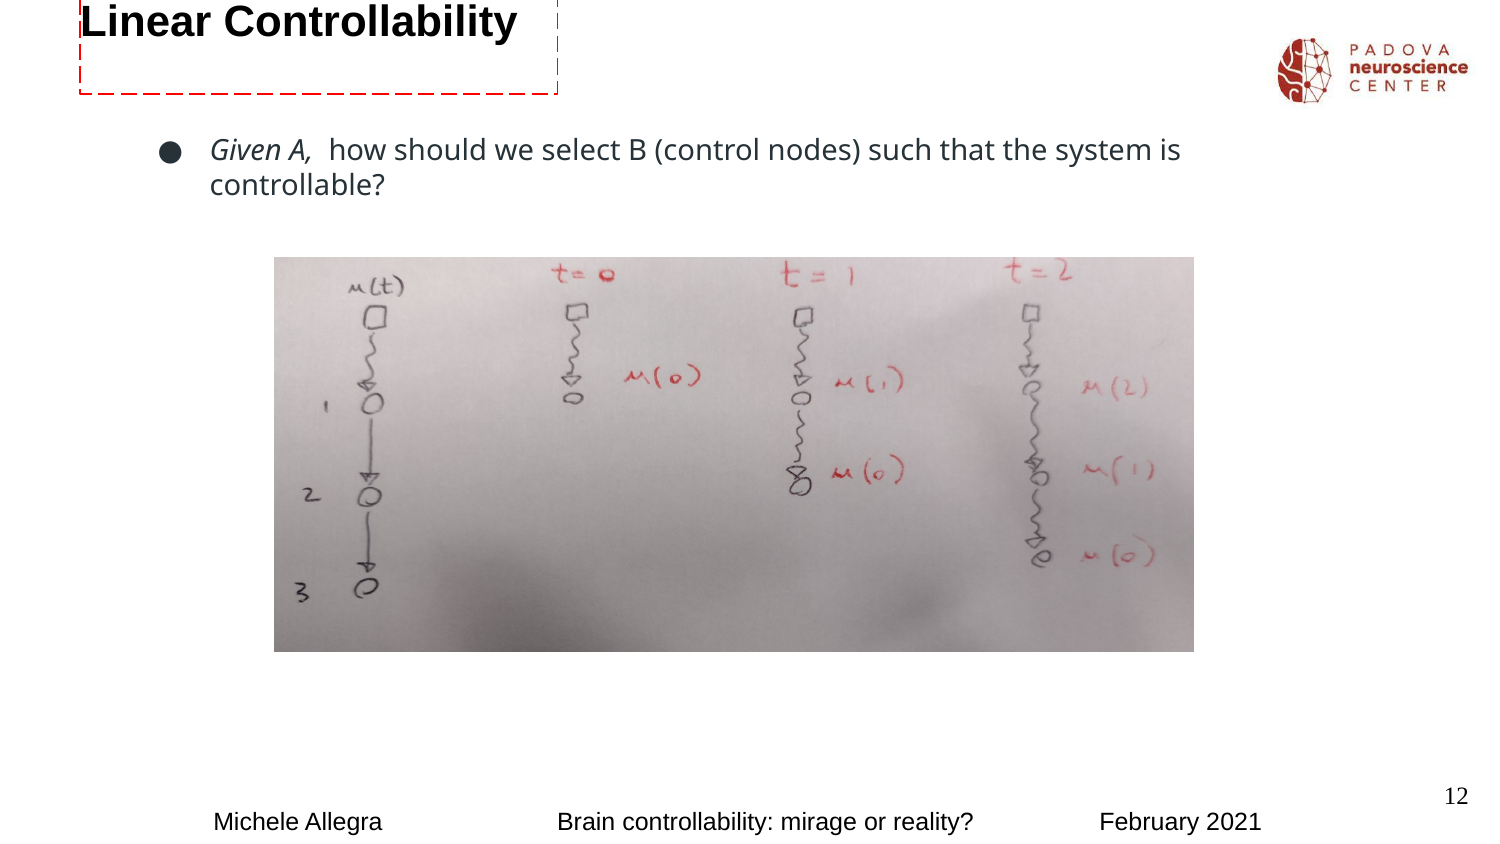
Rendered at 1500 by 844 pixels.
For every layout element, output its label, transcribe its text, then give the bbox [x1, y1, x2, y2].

title Linear Controllability [80, 0, 558, 95]
text_box Given A, how should we select B (control nodes) such that the system is controllable? [119, 81, 1252, 400]
picture [273, 256, 1194, 652]
text_box Michele Allegra Brain controllability: mirage or reality? February 2021 [64, 794, 1415, 844]
slide_number <number> [1378, 779, 1469, 844]
picture [1268, 10, 1476, 123]
